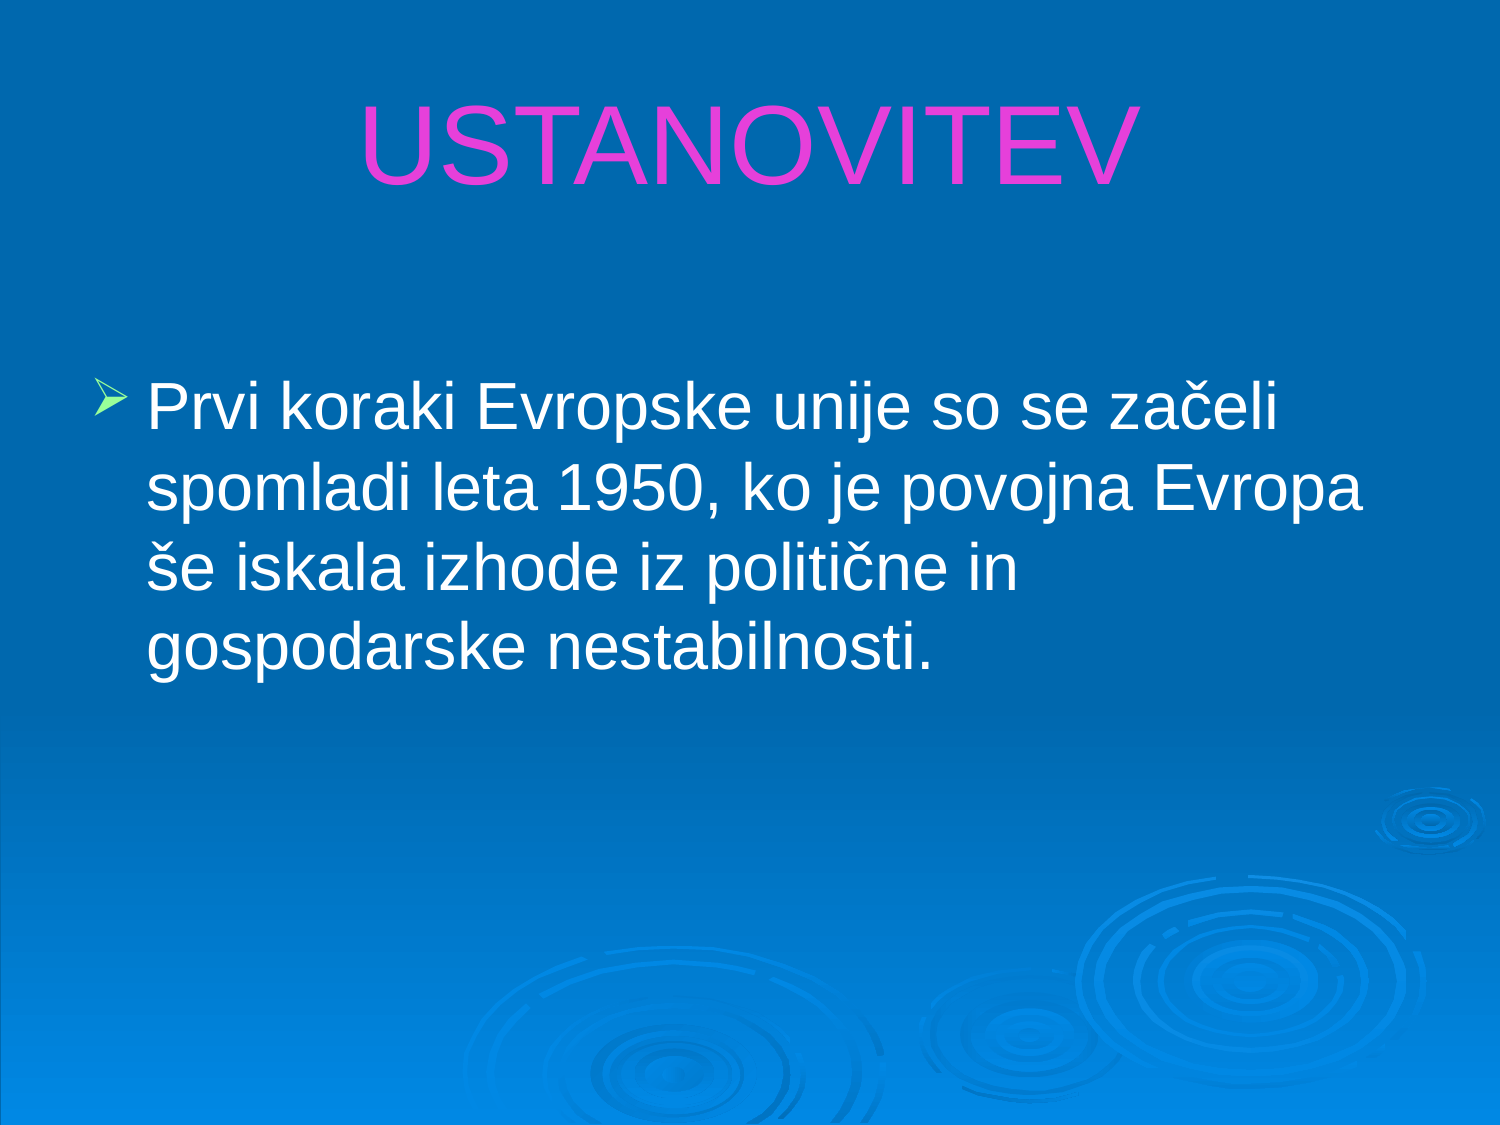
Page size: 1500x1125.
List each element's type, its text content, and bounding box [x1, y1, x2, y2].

title USTANOVITEV [75, 45, 1425, 233]
list Prvi koraki Evropske unije so se začeli spomladi leta 1950, ko je povojna Evropa še iskala izhode iz politične in gospodarske nestabilnosti. [75, 262, 1425, 1005]
